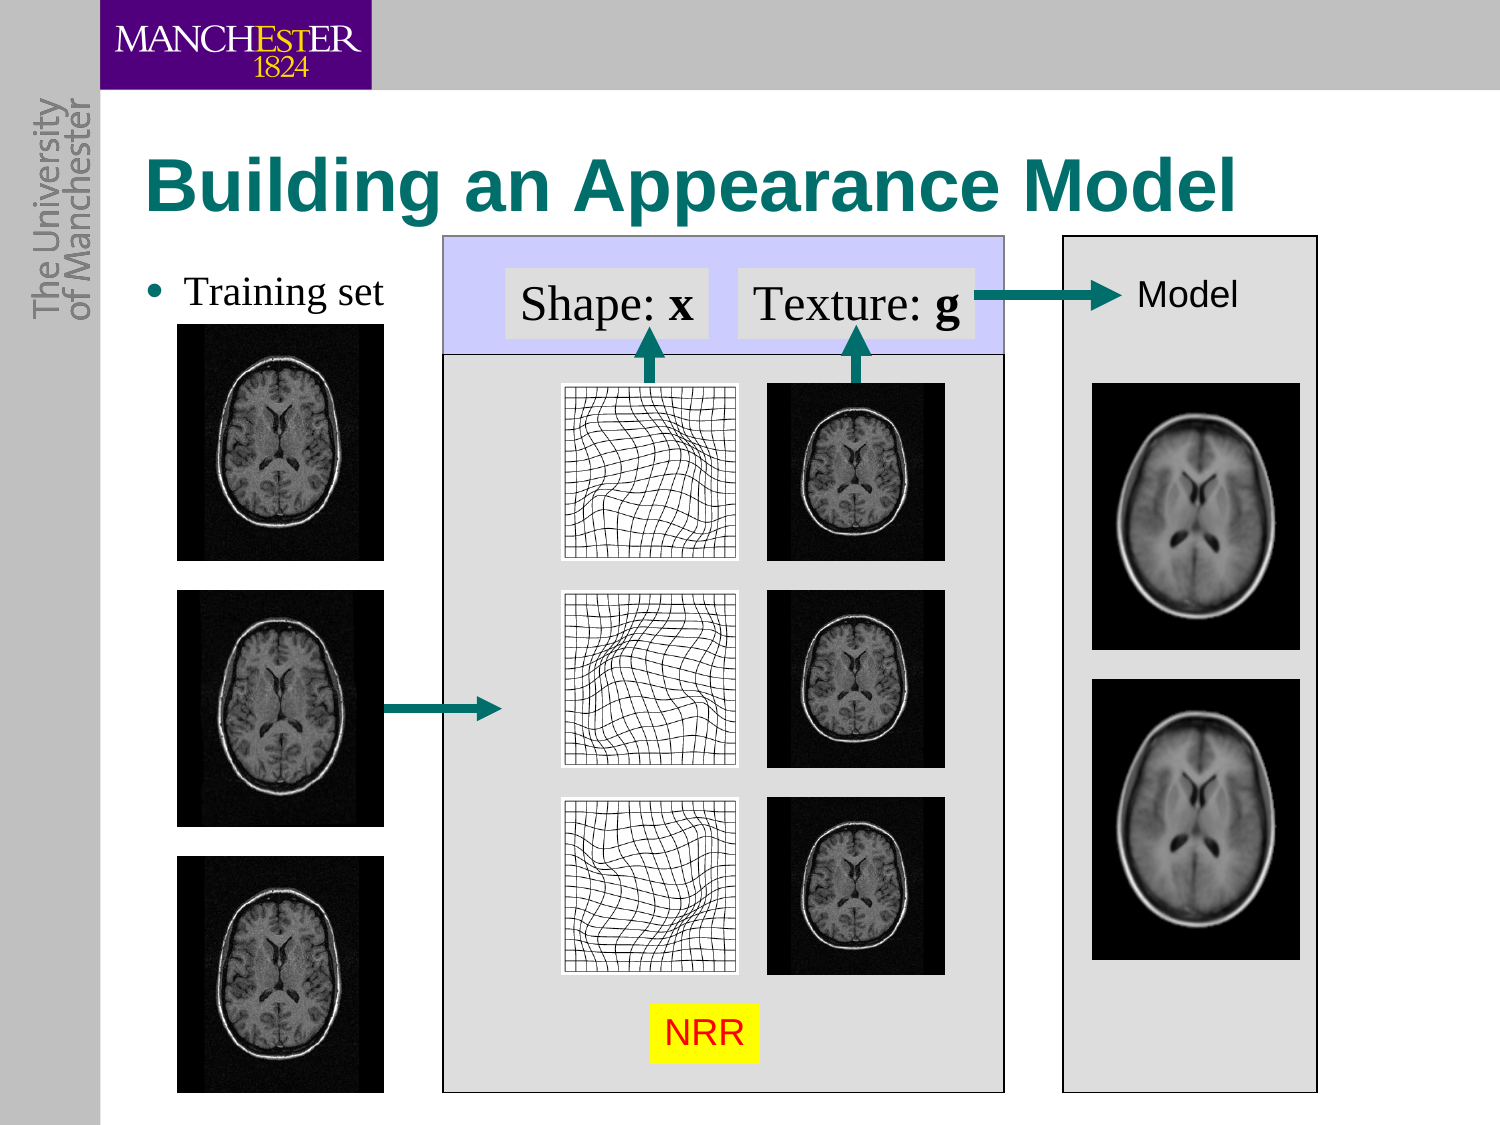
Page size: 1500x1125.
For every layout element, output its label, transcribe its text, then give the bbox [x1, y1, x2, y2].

picture [767, 383, 945, 562]
text_box [442, 300, 1004, 1093]
text_box [442, 251, 1004, 290]
picture [561, 590, 739, 768]
picture [1092, 383, 1300, 650]
title Building an Appearance Model [129, 120, 1406, 251]
picture [0, 0, 372, 320]
picture [561, 383, 739, 562]
text_box NRR [649, 1003, 761, 1065]
text_box Model [1122, 265, 1255, 324]
picture [767, 797, 945, 975]
text_box Texture: g [757, 268, 976, 339]
list [130, 259, 757, 1012]
picture [1092, 679, 1300, 960]
text_box [1062, 251, 1317, 1093]
picture [177, 856, 384, 1093]
picture [767, 590, 945, 768]
picture [561, 797, 739, 975]
